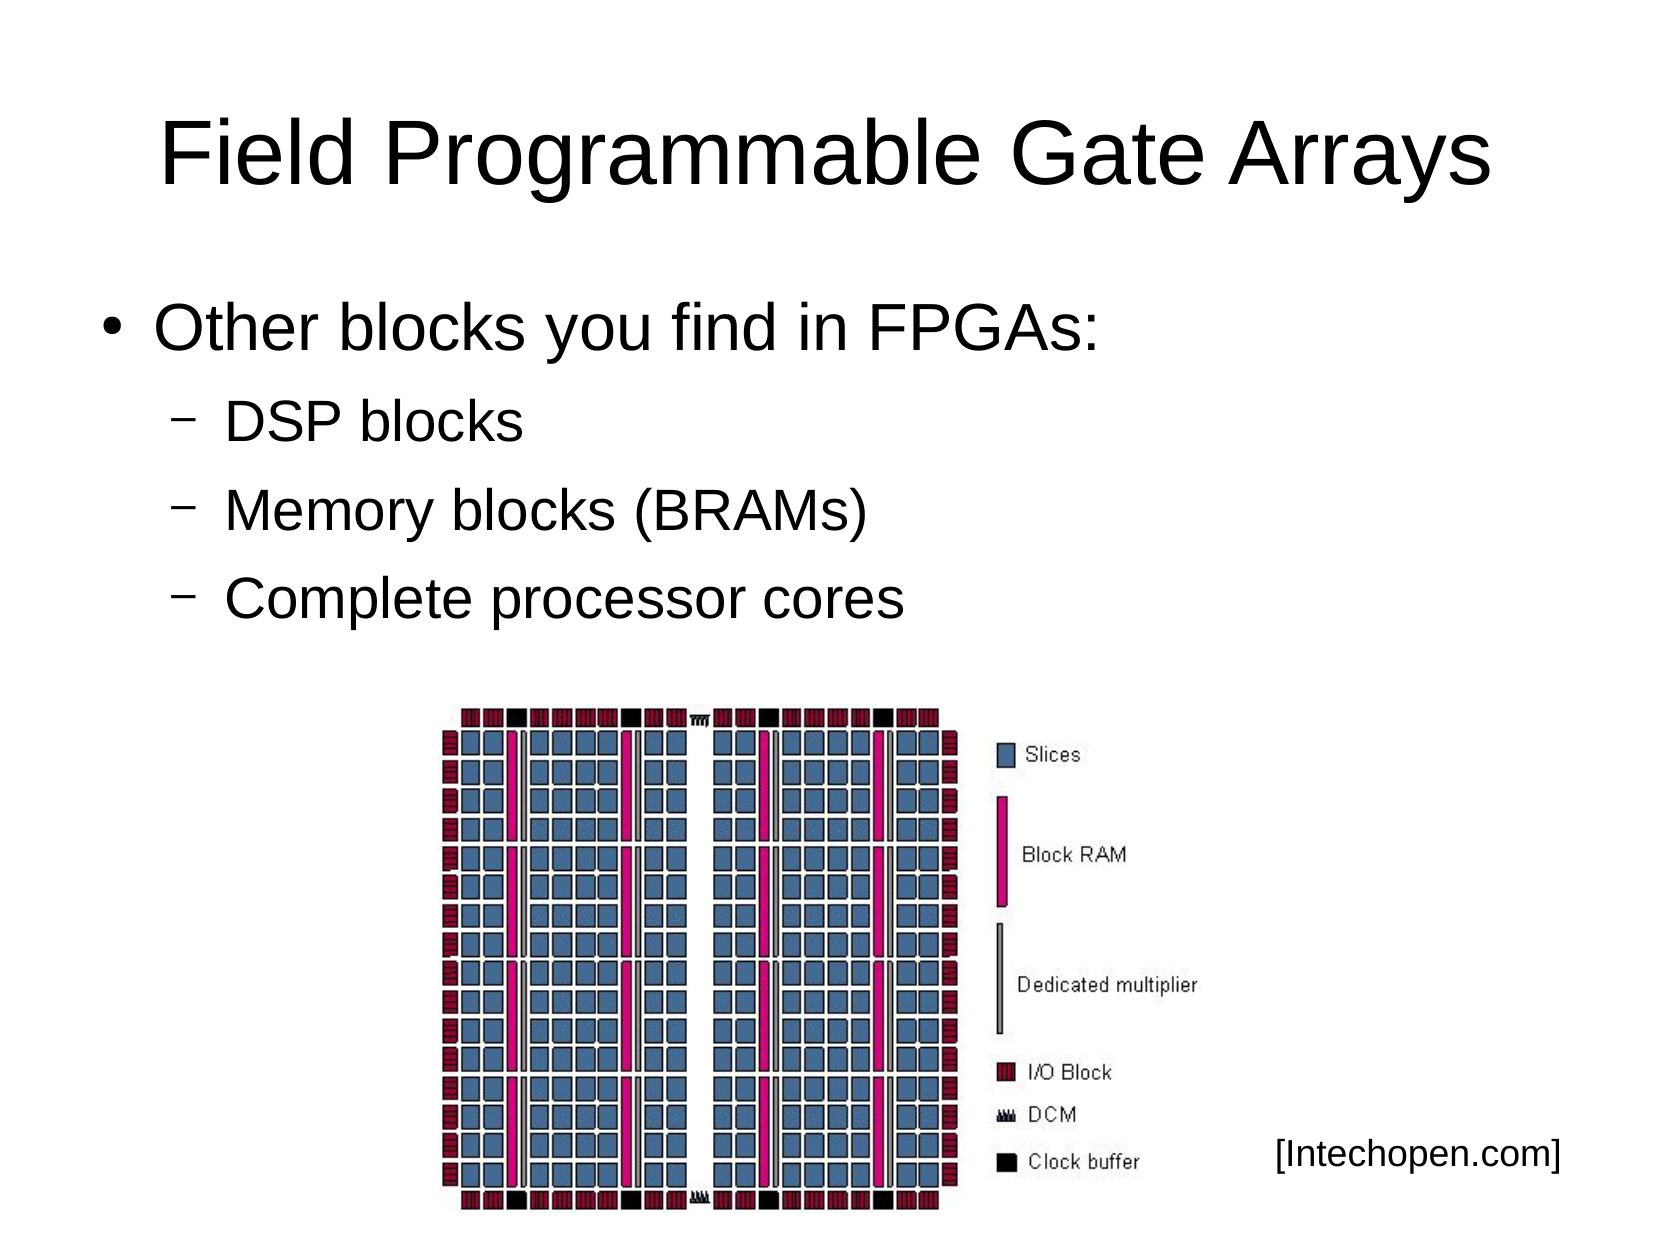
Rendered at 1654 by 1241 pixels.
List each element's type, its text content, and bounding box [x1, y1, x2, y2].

picture [438, 704, 1246, 1213]
text_box [Intechopen.com] [1260, 1125, 1594, 1182]
title Field Programmable Gate Arrays [82, 49, 1571, 257]
list Other blocks you find in FPGAs: DSP blocks Memory blocks (BRAMs) Complete processor cores [82, 290, 1538, 1010]
